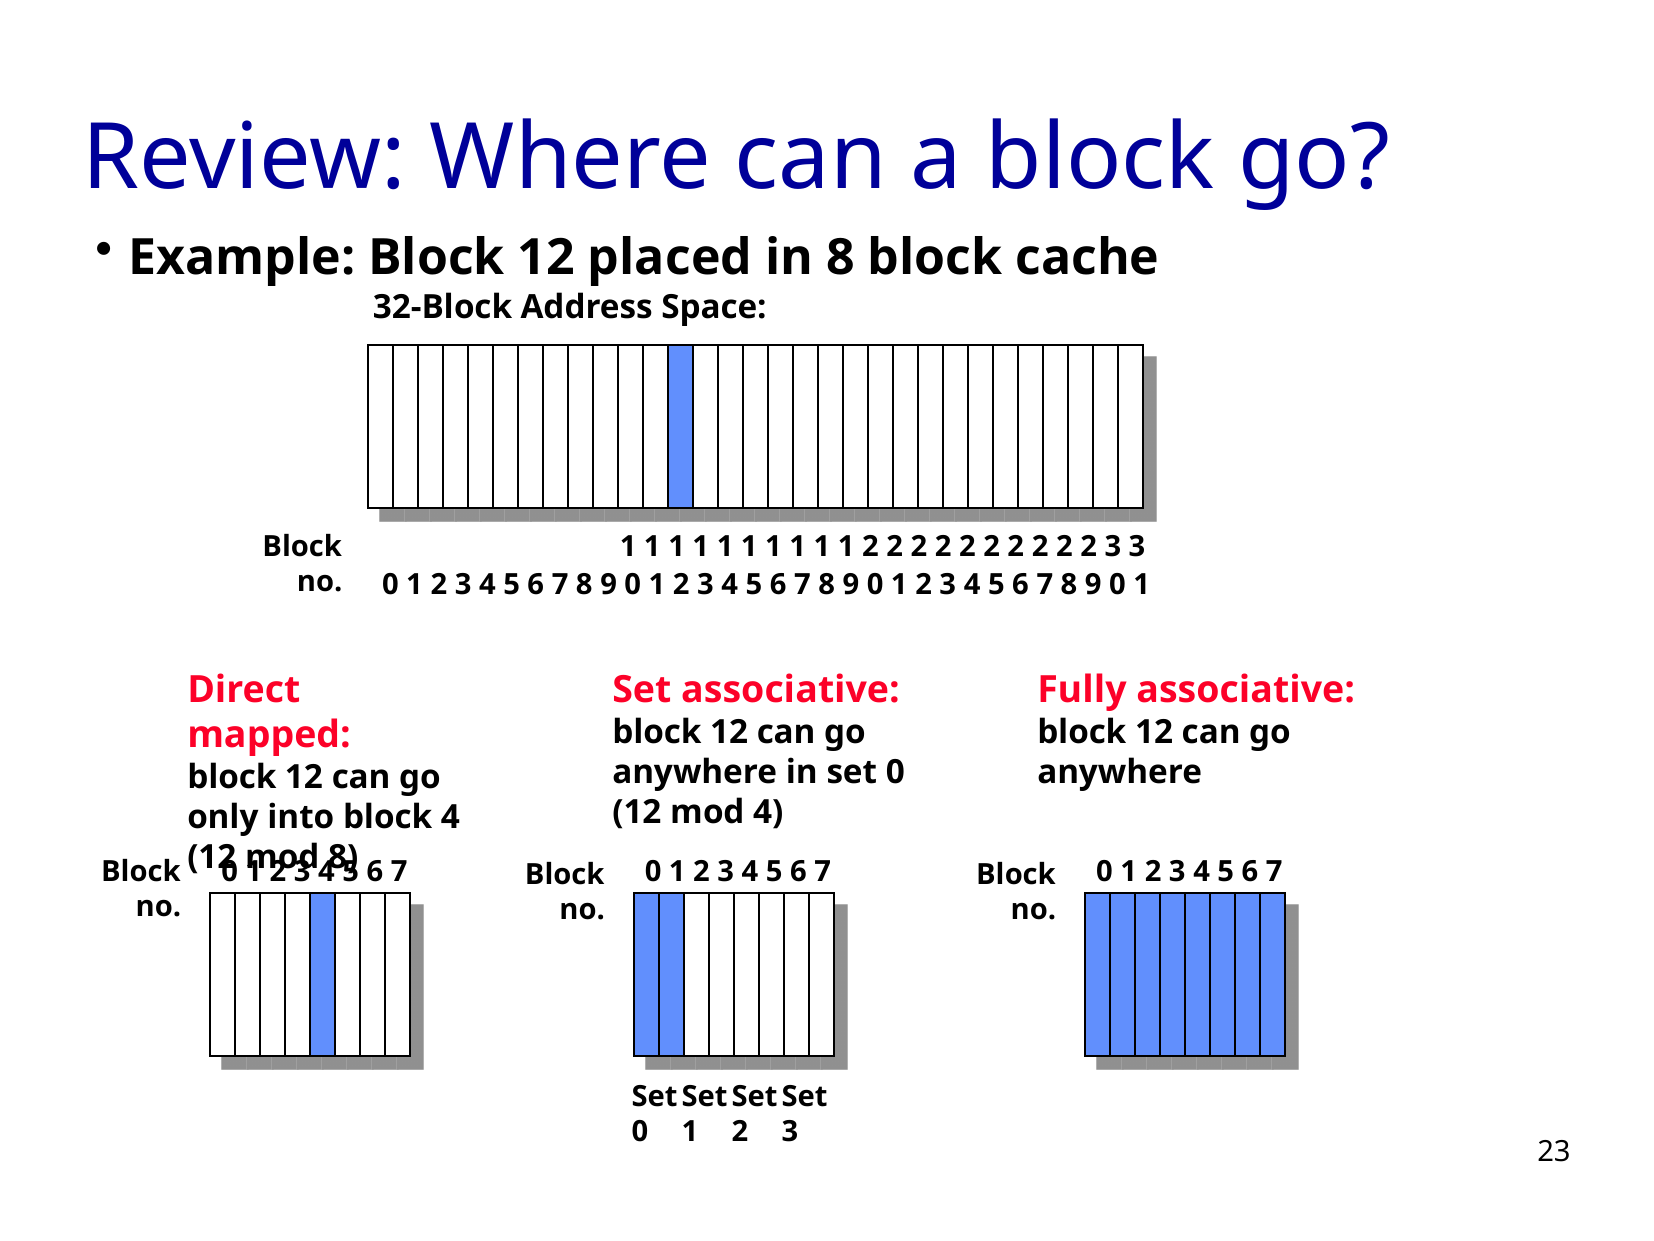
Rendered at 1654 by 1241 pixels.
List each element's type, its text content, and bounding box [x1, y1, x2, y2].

list Example: Block 12 placed in 8 block cache [85, 220, 1486, 867]
text_box Set 1 [666, 1070, 716, 1155]
text_box [633, 893, 834, 1056]
text_box Block no. [86, 845, 196, 930]
text_box 0 1 2 3 4 5 6 7 8 9 0 1 2 3 4 5 6 7 8 9 0 1 2 3 4 5 6 7 8 9 0 1 [367, 557, 1166, 608]
text_box Set 2 [716, 1070, 766, 1155]
text_box Direct mapped: block 12 can go only into block 4 (12 mod 8) [172, 657, 478, 883]
text_box Block no. [247, 520, 357, 605]
text_box Set 0 [616, 1070, 666, 1155]
title Review: Where can a block go? [82, 49, 1571, 257]
text_box Block no. [961, 847, 1071, 933]
text_box [210, 893, 410, 1056]
text_box Set 3 [766, 1070, 843, 1155]
text_box 0 1 2 3 4 5 6 7 [1081, 845, 1298, 895]
text_box [1085, 893, 1285, 1056]
text_box Fully associative: block 12 can go anywhere [1022, 657, 1385, 798]
text_box 0 1 2 3 4 5 6 7 [630, 845, 847, 895]
text_box Block no. [510, 847, 620, 933]
text_box 32-Block Address Space: [358, 278, 783, 334]
text_box 1 1 1 1 1 1 1 1 1 1 2 2 2 2 2 2 2 2 2 2 3 3 [604, 520, 1161, 571]
text_box [367, 345, 1143, 508]
text_box 0 1 2 3 4 5 6 7 [206, 883, 423, 895]
text_box Set associative: block 12 can go anywhere in set 0 (12 mod 4) [597, 657, 928, 838]
